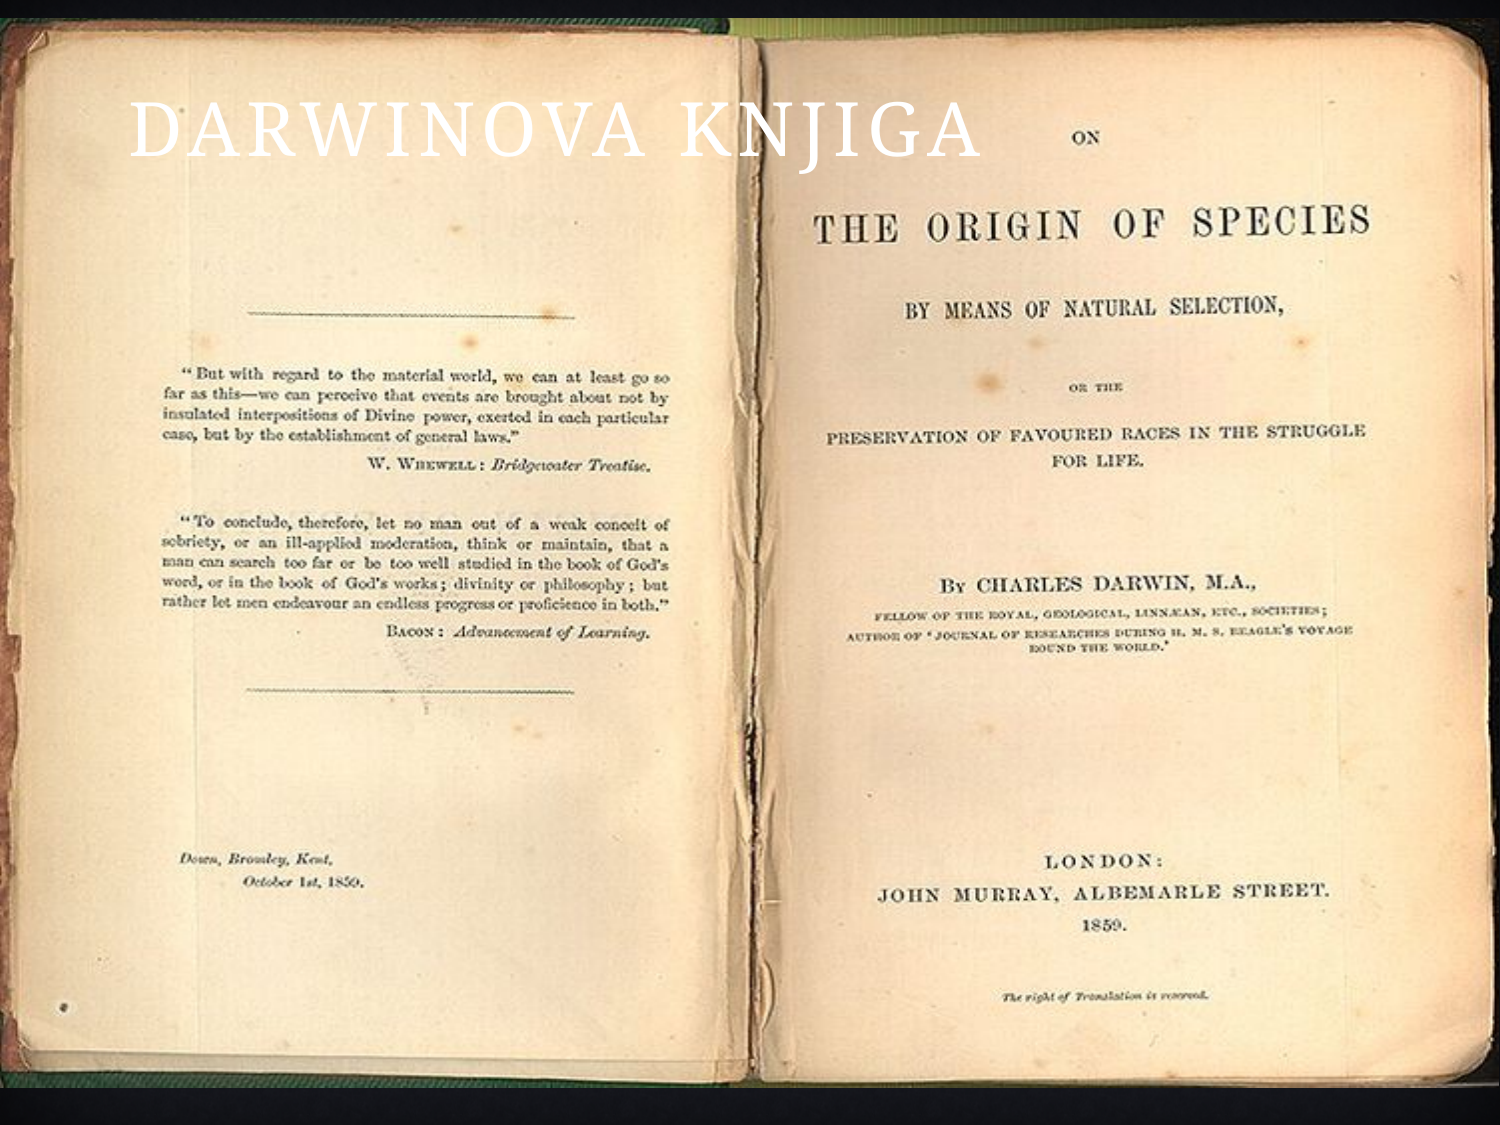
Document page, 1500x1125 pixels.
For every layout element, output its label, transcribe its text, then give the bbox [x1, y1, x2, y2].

title DARWINOVA KNJIGA [29, 66, 1080, 179]
picture [0, 0, 1500, 1125]
